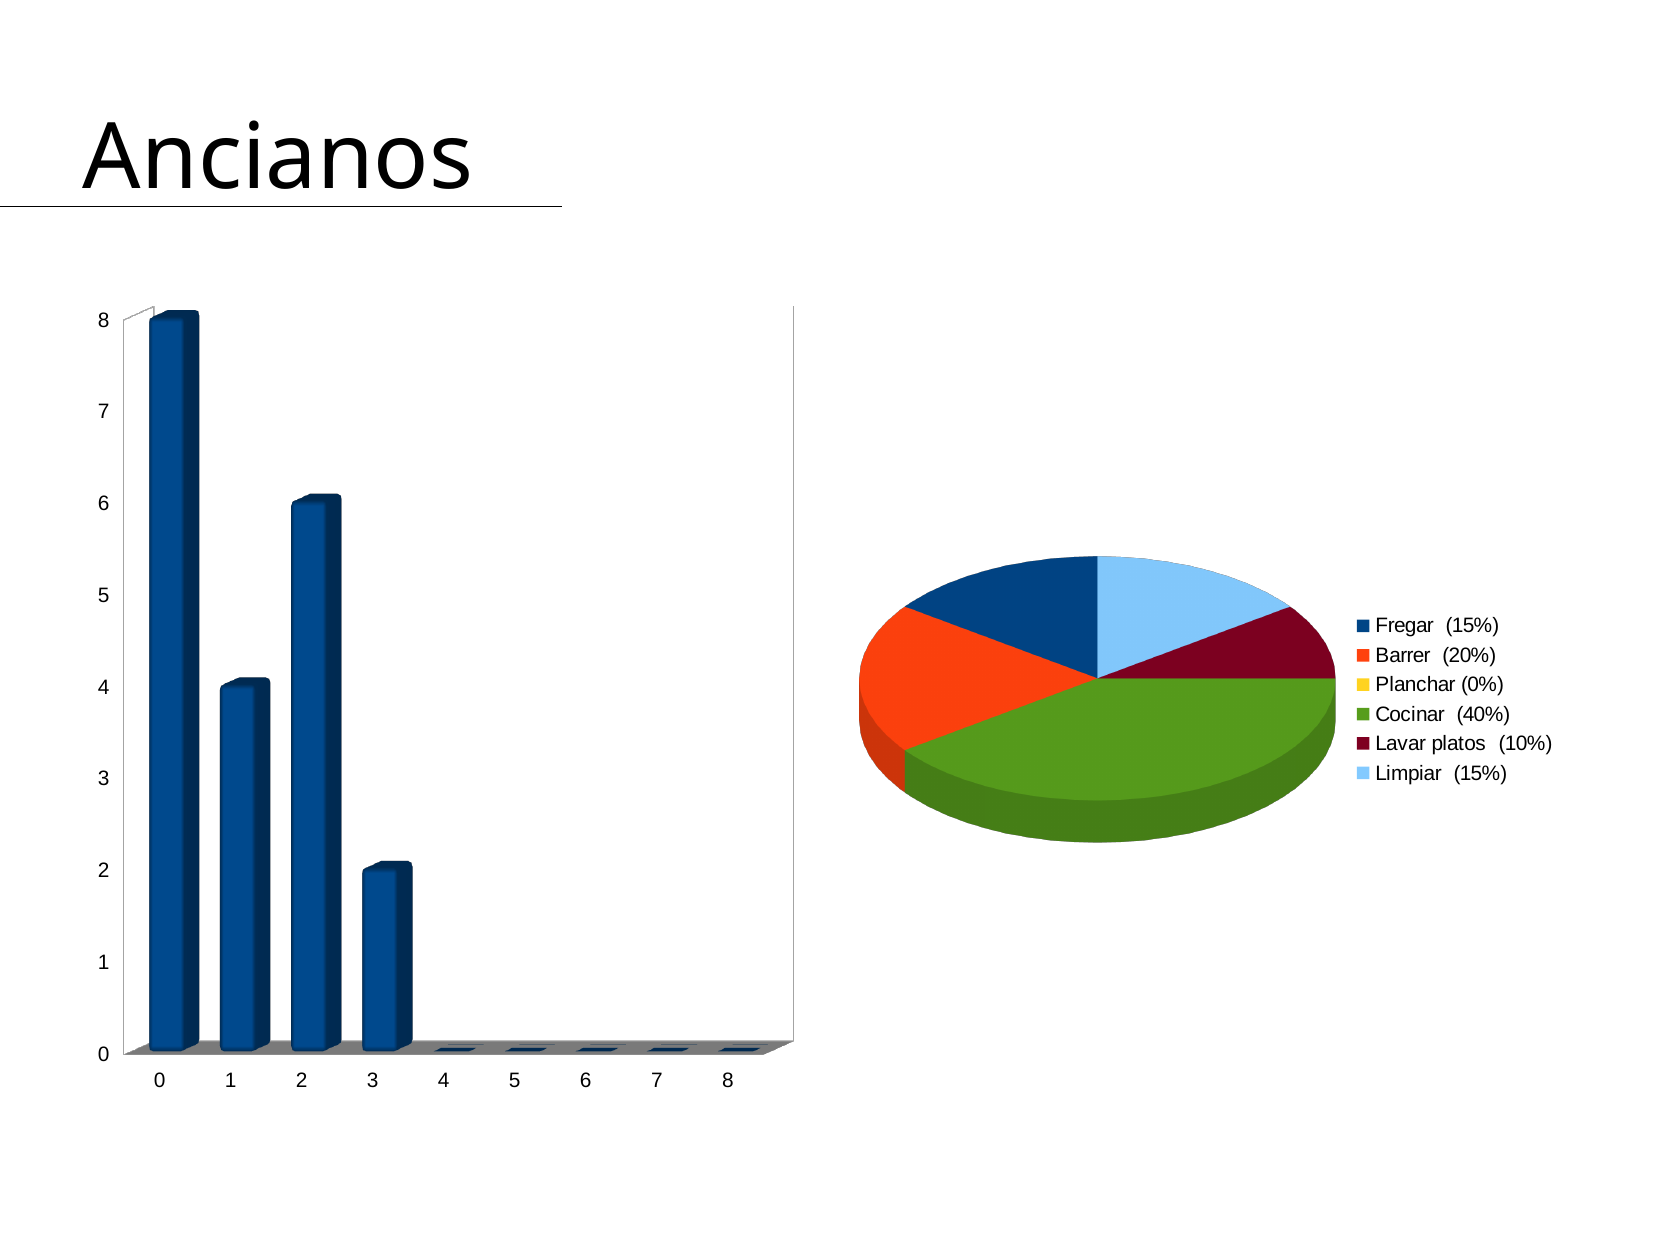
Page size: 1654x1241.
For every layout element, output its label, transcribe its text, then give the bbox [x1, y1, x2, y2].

chart [845, 290, 1572, 1109]
title Ancianos [82, 49, 1571, 257]
chart [82, 290, 809, 1109]
